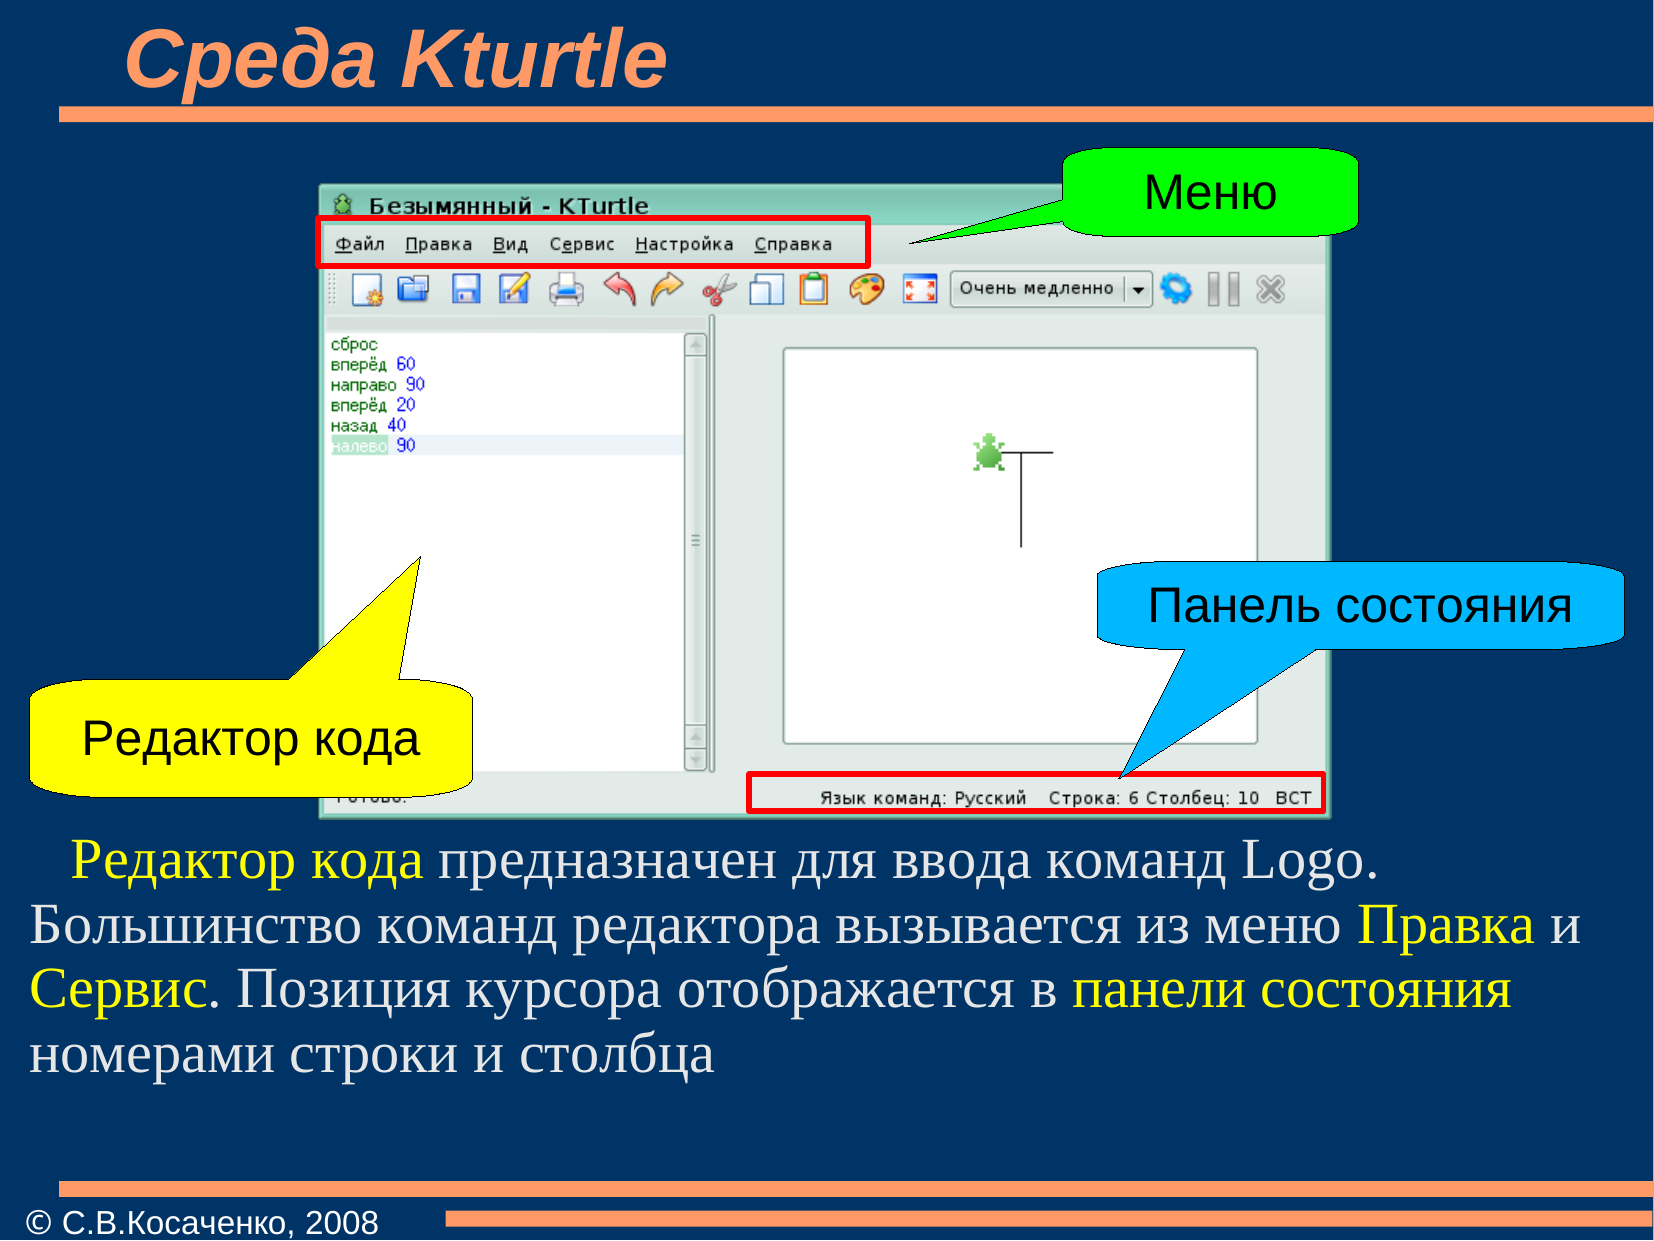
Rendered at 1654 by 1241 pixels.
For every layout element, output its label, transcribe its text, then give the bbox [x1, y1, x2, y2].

text_box Меню [909, 147, 1359, 244]
text_box Редактор кода [29, 556, 473, 798]
picture [752, 777, 1321, 808]
title Среда Kturtle [123, 0, 1536, 119]
picture [318, 183, 1332, 820]
text_box Панель состояния [1097, 561, 1625, 779]
list Редактор кода предназначен для ввода команд Logo. Большинство команд редактора вызывается из меню Правка и Сервис. Позиция курсора отображается в панели состояния номерами строки и столбца [29, 826, 1625, 1166]
picture [321, 221, 865, 263]
